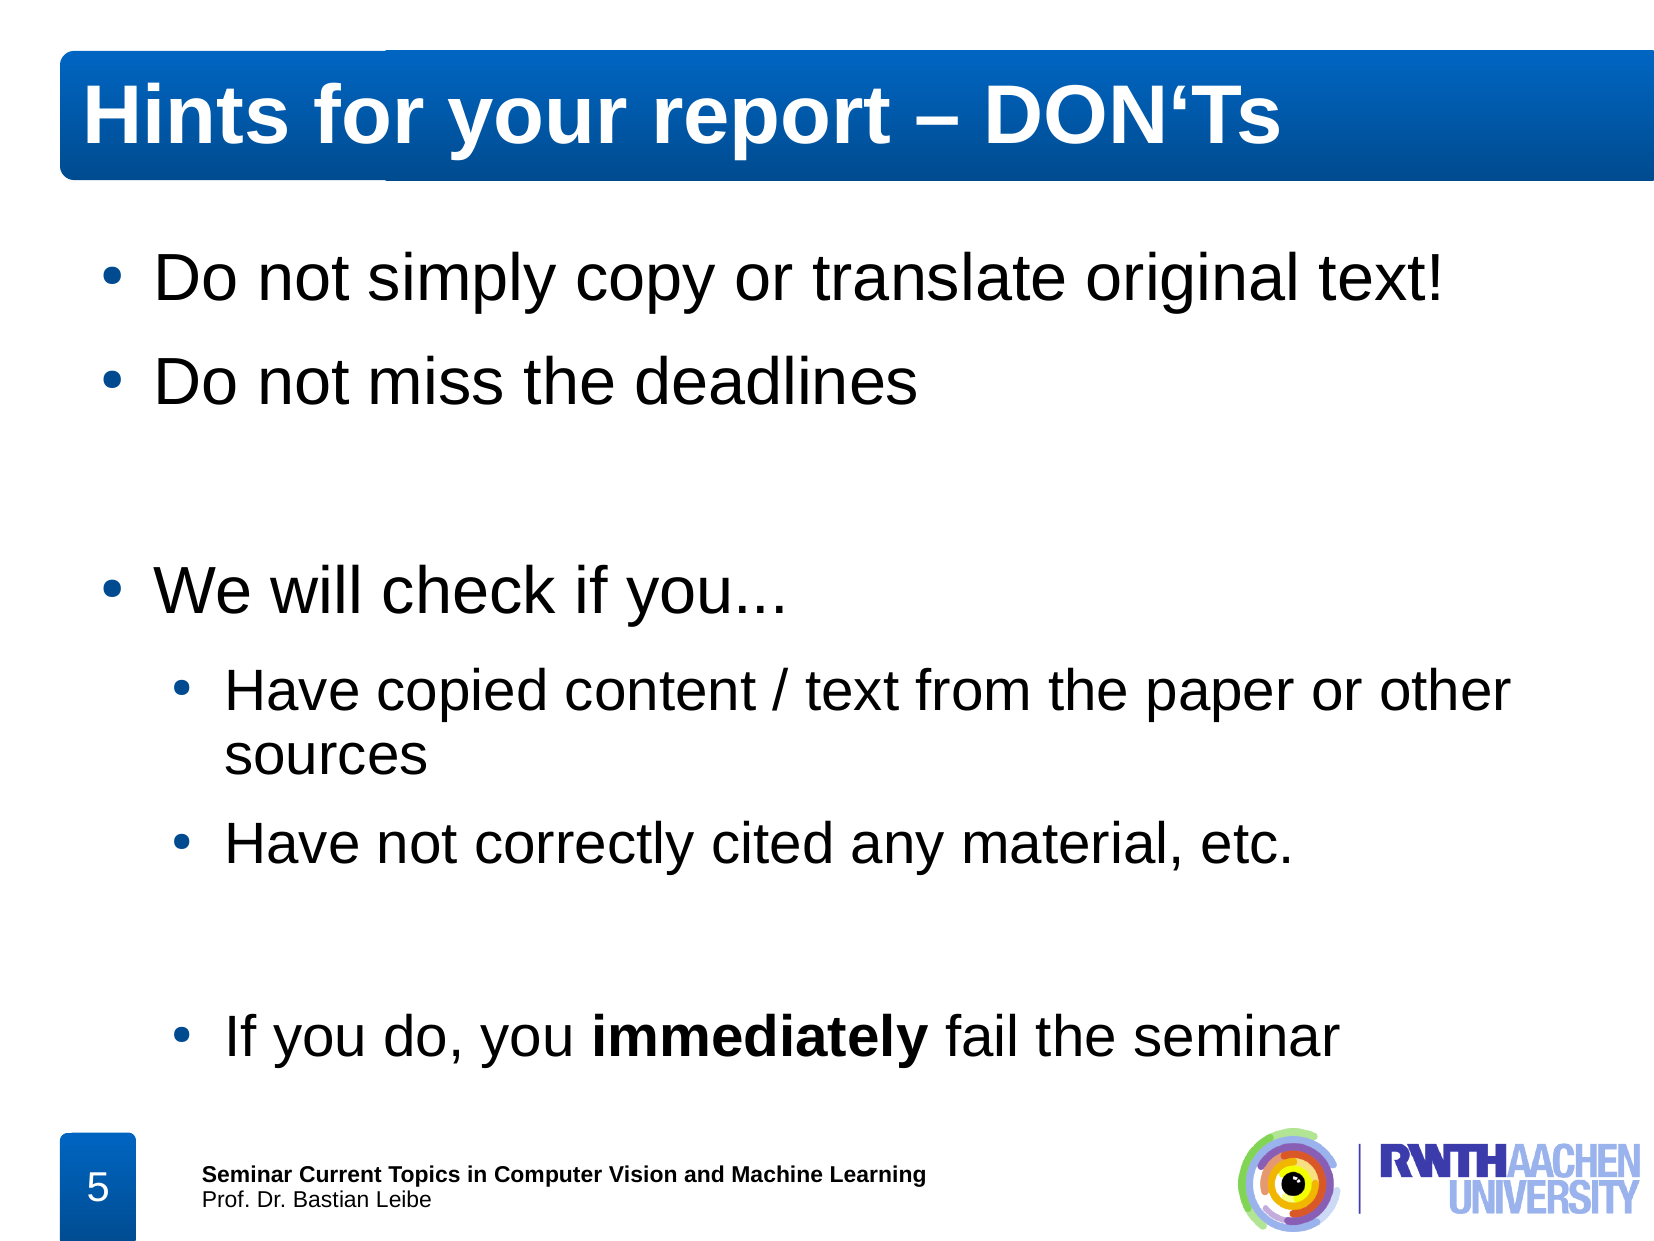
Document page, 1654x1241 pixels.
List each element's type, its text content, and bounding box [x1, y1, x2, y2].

list Do not simply copy or translate original text! Do not miss the deadlines We will check if you... Have copied content / text from the paper or other sources Have not correctly cited any material, etc. If you do, you immediately fail the seminar [82, 240, 1538, 1081]
picture [1238, 1128, 1640, 1232]
title Hints for your report – DON‘Ts [82, 61, 1571, 168]
